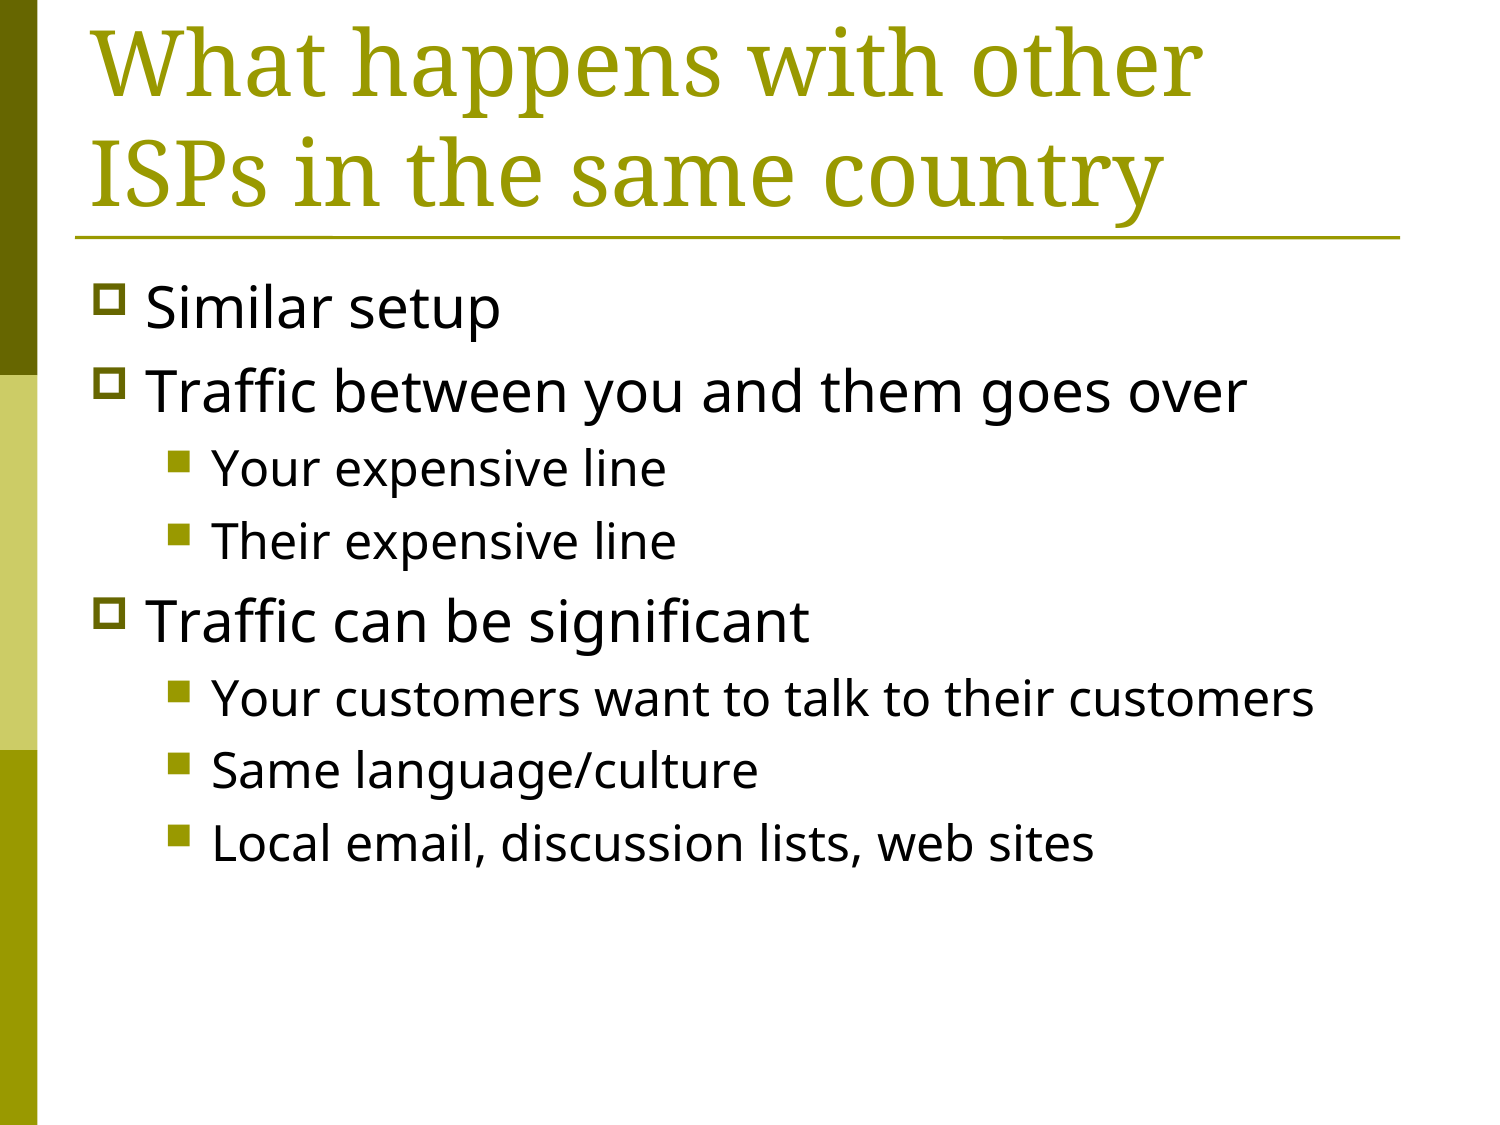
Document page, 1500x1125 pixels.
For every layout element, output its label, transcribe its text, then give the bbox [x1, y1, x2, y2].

title What happens with other ISPs in the same country [75, 0, 1426, 233]
list Similar setup Traffic between you and them goes over Your expensive line Their expensive line Traffic can be significant Your customers want to talk to their customers Same language/culture Local email, discussion lists, web sites [75, 262, 1426, 1006]
